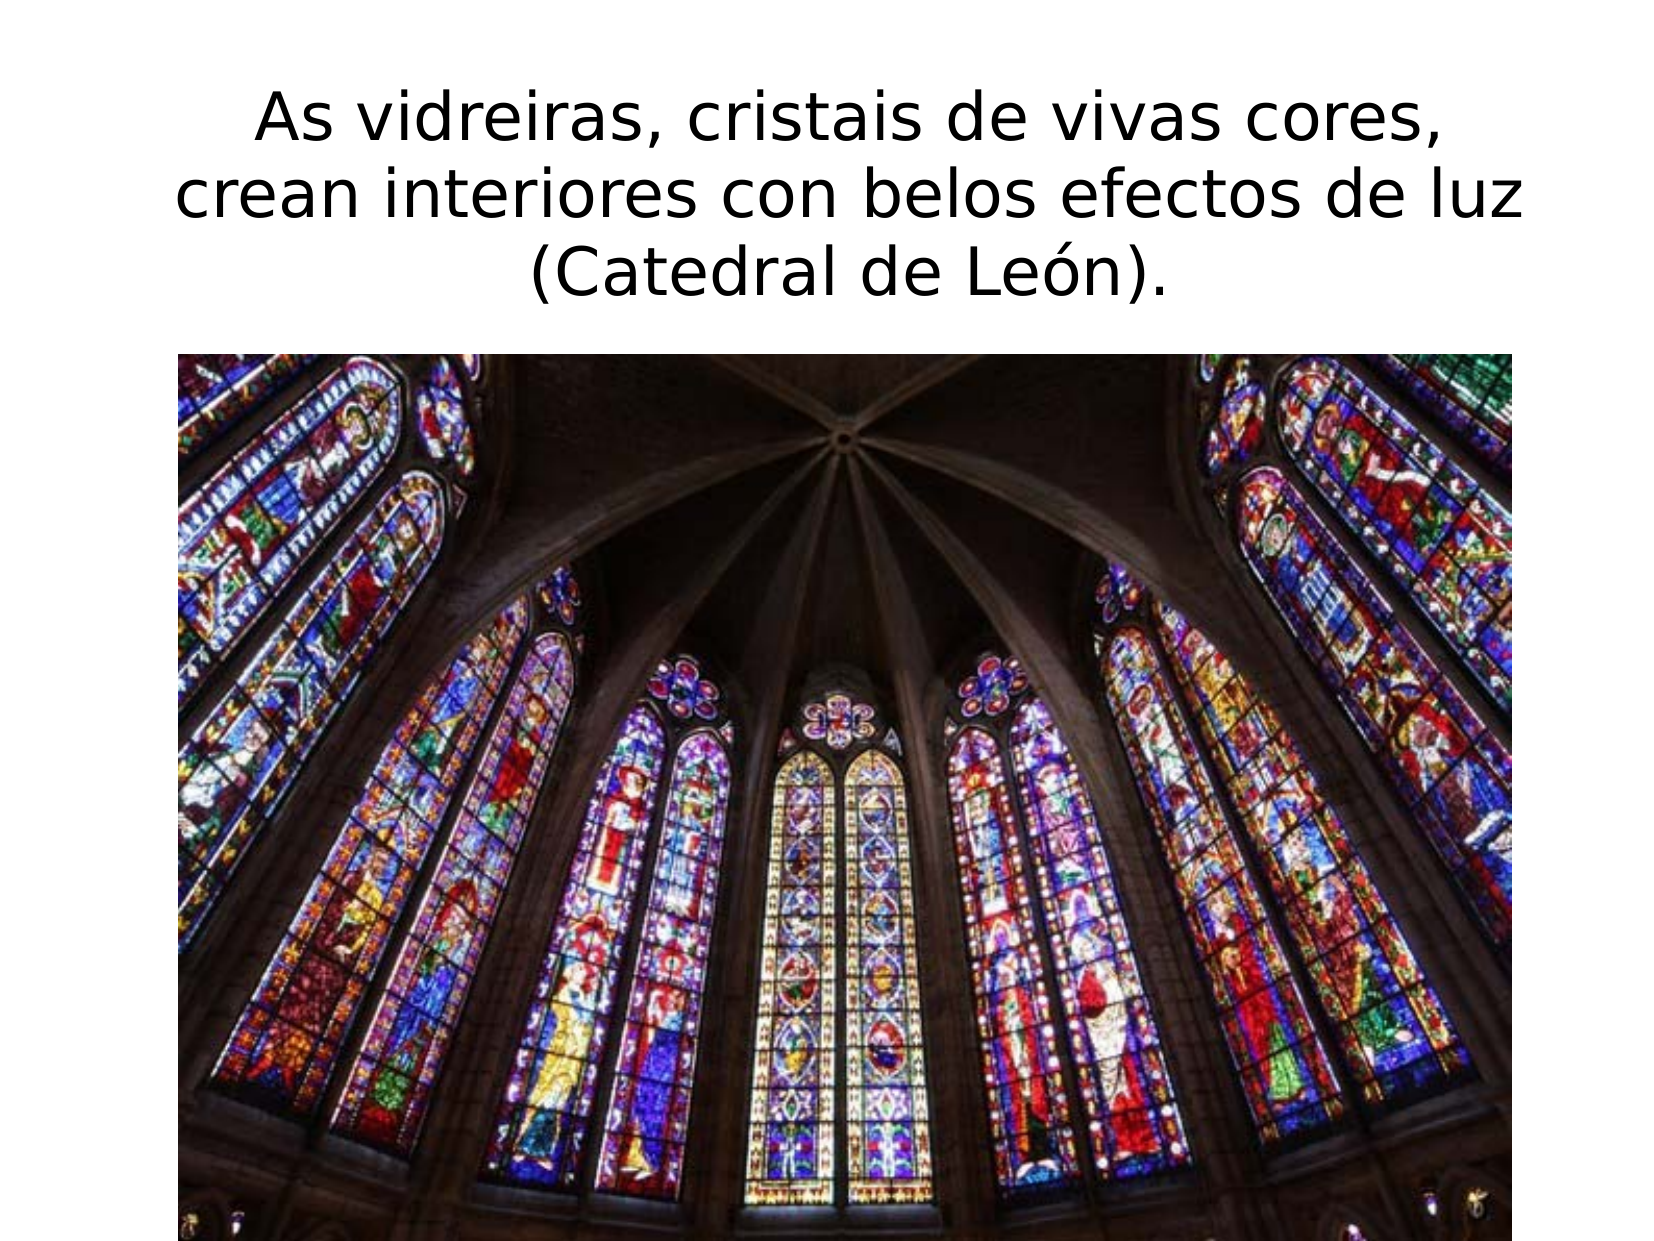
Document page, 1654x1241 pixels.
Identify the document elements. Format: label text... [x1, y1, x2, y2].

text_box As vidreiras, cristais de vivas cores, crean interiores con belos efectos de luz (Catedral de León). [153, 70, 1548, 319]
picture [178, 354, 1512, 1241]
